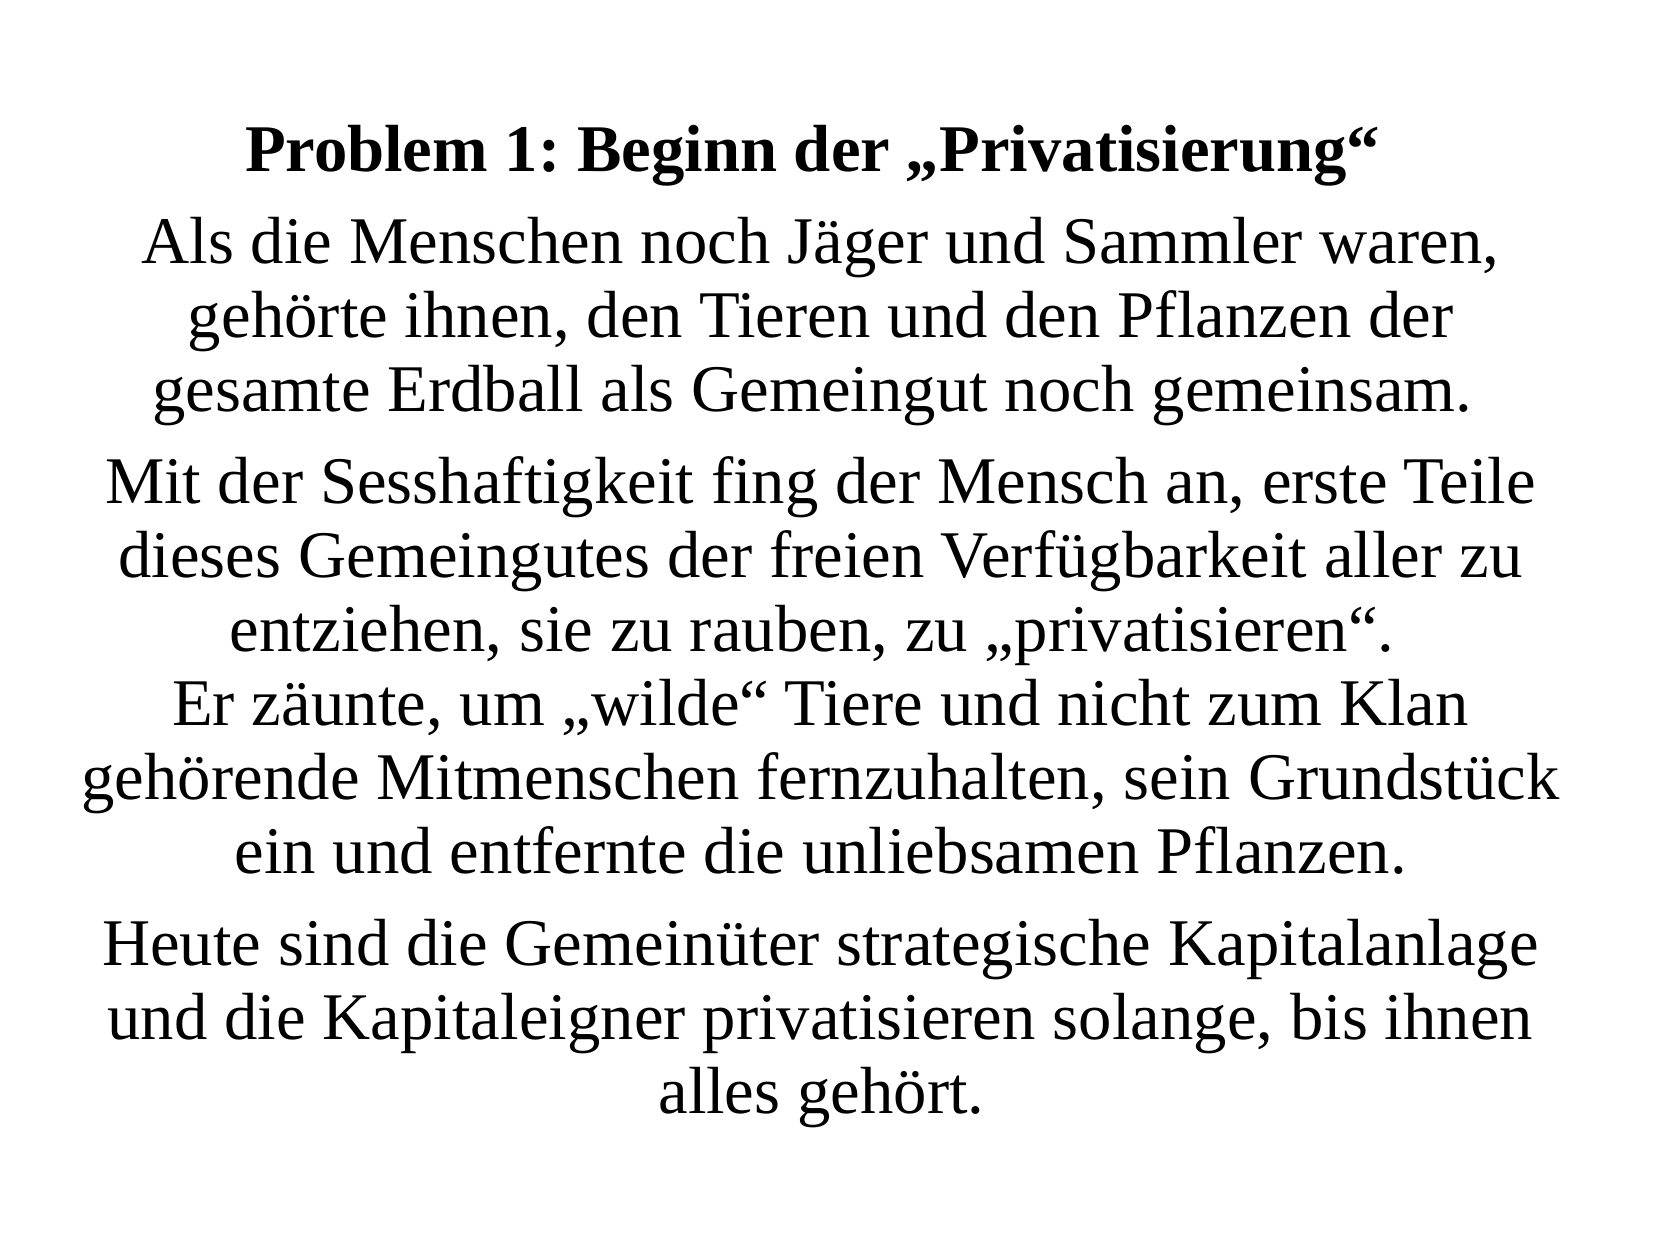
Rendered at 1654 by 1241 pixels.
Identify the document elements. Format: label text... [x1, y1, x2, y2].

text_box Problem 1: Beginn der „Privatisierung“ Als die Menschen noch Jäger und Sammler waren, gehörte ihnen, den Tieren und den Pflanzen der gesamte Erdball als Gemeingut noch gemeinsam. Mit der Sesshaftigkeit fing der Mensch an, erste Teile dieses Gemeingutes der freien Verfügbarkeit aller zu entziehen, sie zu rauben, zu „privatisieren“. Er zäunte, um „wilde“ Tiere und nicht zum Klan gehörende Mitmenschen fernzuhalten, sein Grundstück ein und entfernte die unliebsamen Pflanzen. Heute sind die Gemeinüter strategische Kapitalanlage und die Kapitaleigner privatisieren solange, bis ihnen alles gehört. [66, 104, 1588, 1136]
